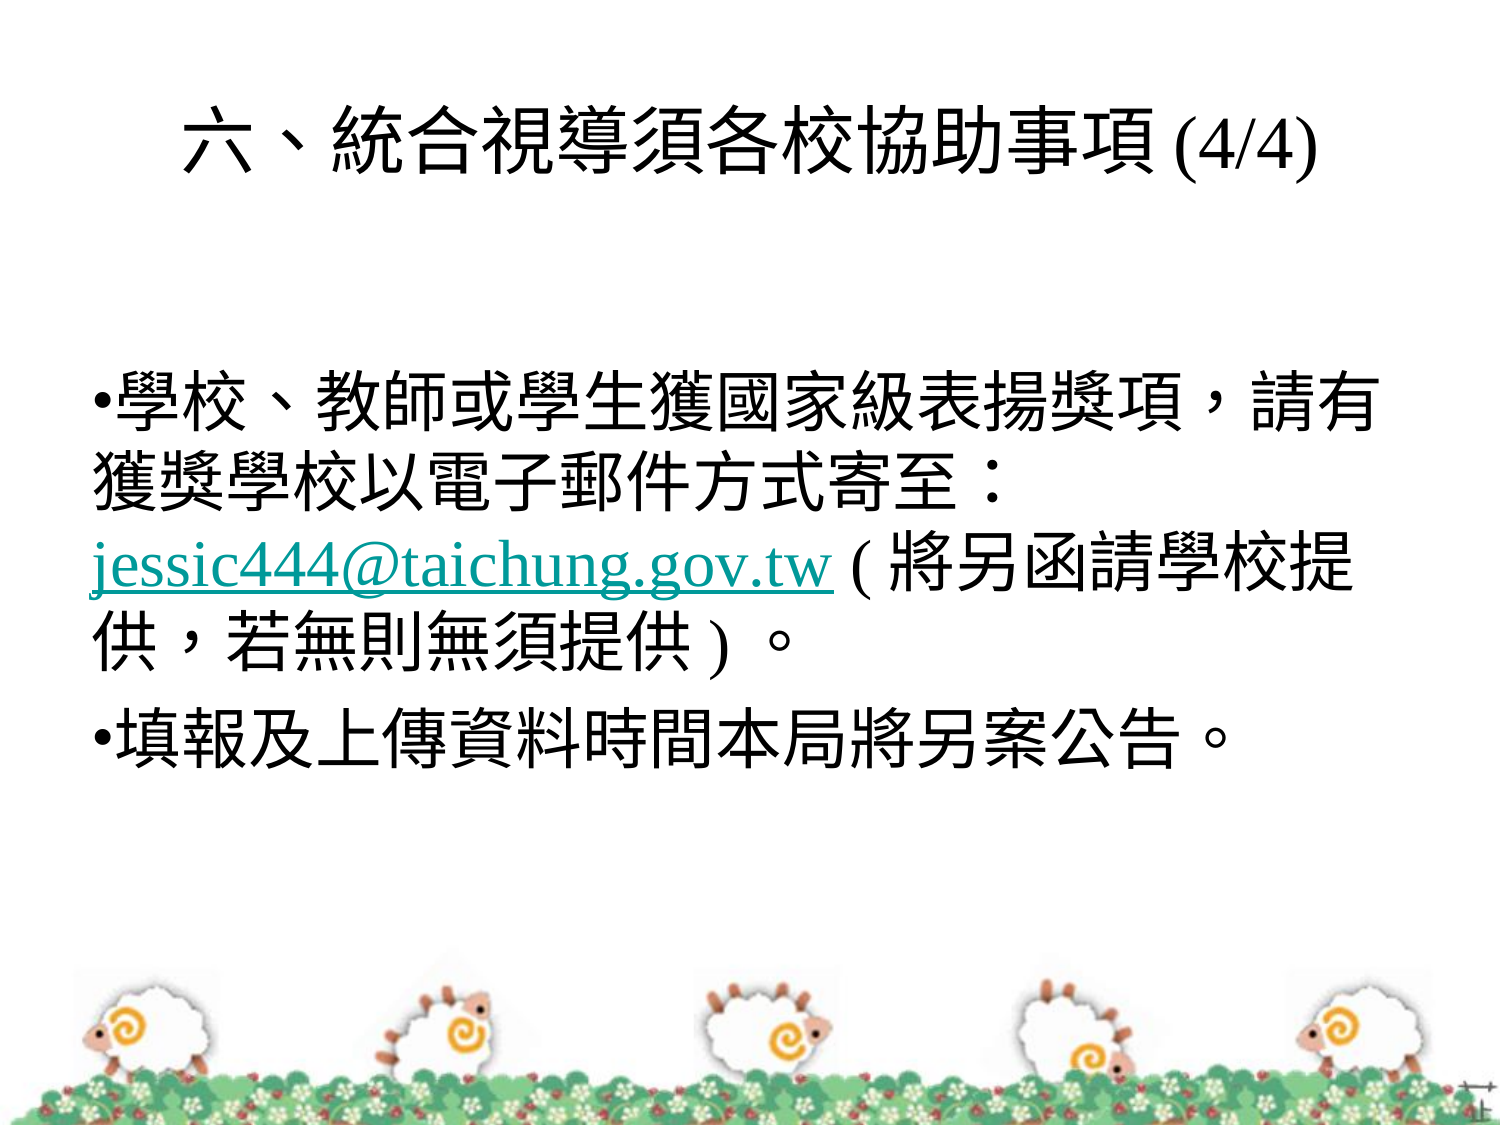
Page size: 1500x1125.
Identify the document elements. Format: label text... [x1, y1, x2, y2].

title 六、統合視導須各校協助事項(4/4) [75, 45, 1426, 233]
picture [0, 645, 1500, 1125]
list 學校、教師或學生獲國家級表揚獎項，請有獲獎學校以電子郵件方式寄至：jessic444@taichung.gov.tw (將另函請學校提供，若無則無須提供)。 填報及上傳資料時間本局將另案公告。 [76, 255, 1427, 998]
